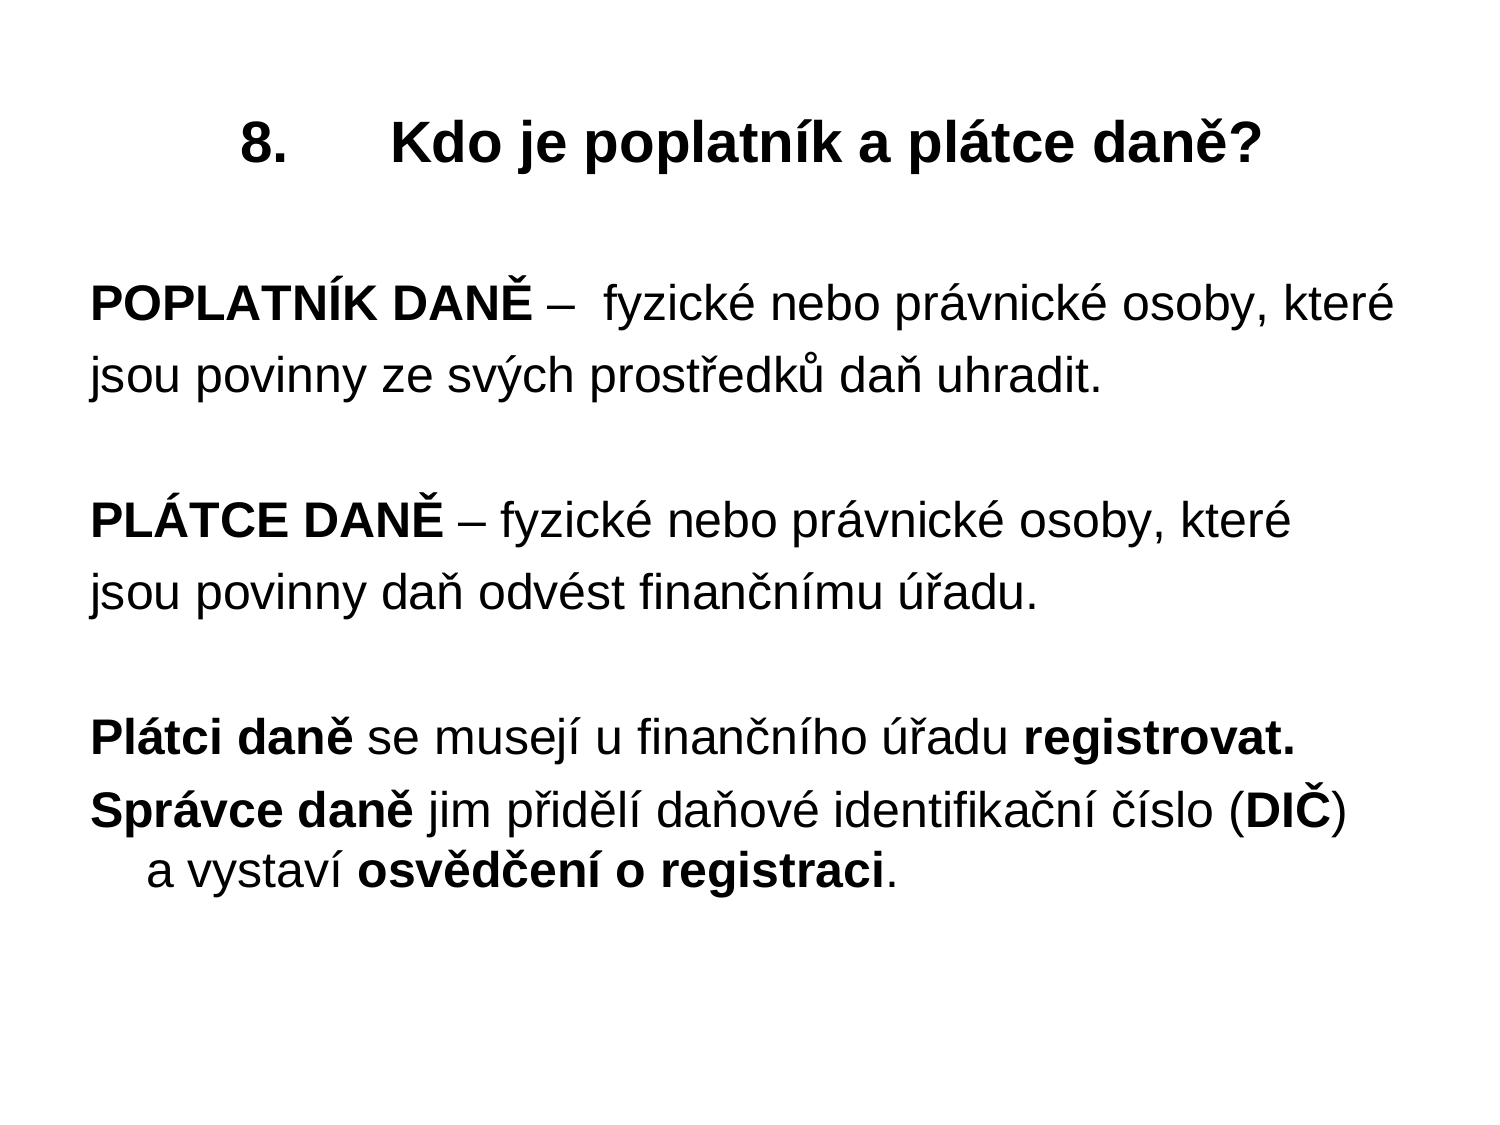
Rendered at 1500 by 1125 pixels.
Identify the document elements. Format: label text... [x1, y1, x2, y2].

list POPLATNÍK DANĚ – fyzické nebo právnické osoby, které jsou povinny ze svých prostředků daň uhradit. PLÁTCE DANĚ – fyzické nebo právnické osoby, které jsou povinny daň odvést finančnímu úřadu. Plátci daně se musejí u finančního úřadu registrovat. Správce daně jim přidělí daňové identifikační číslo (DIČ) a vystaví osvědčení o registraci. [75, 262, 1426, 1006]
title 8. Kdo je poplatník a plátce daně? [75, 45, 1426, 233]
